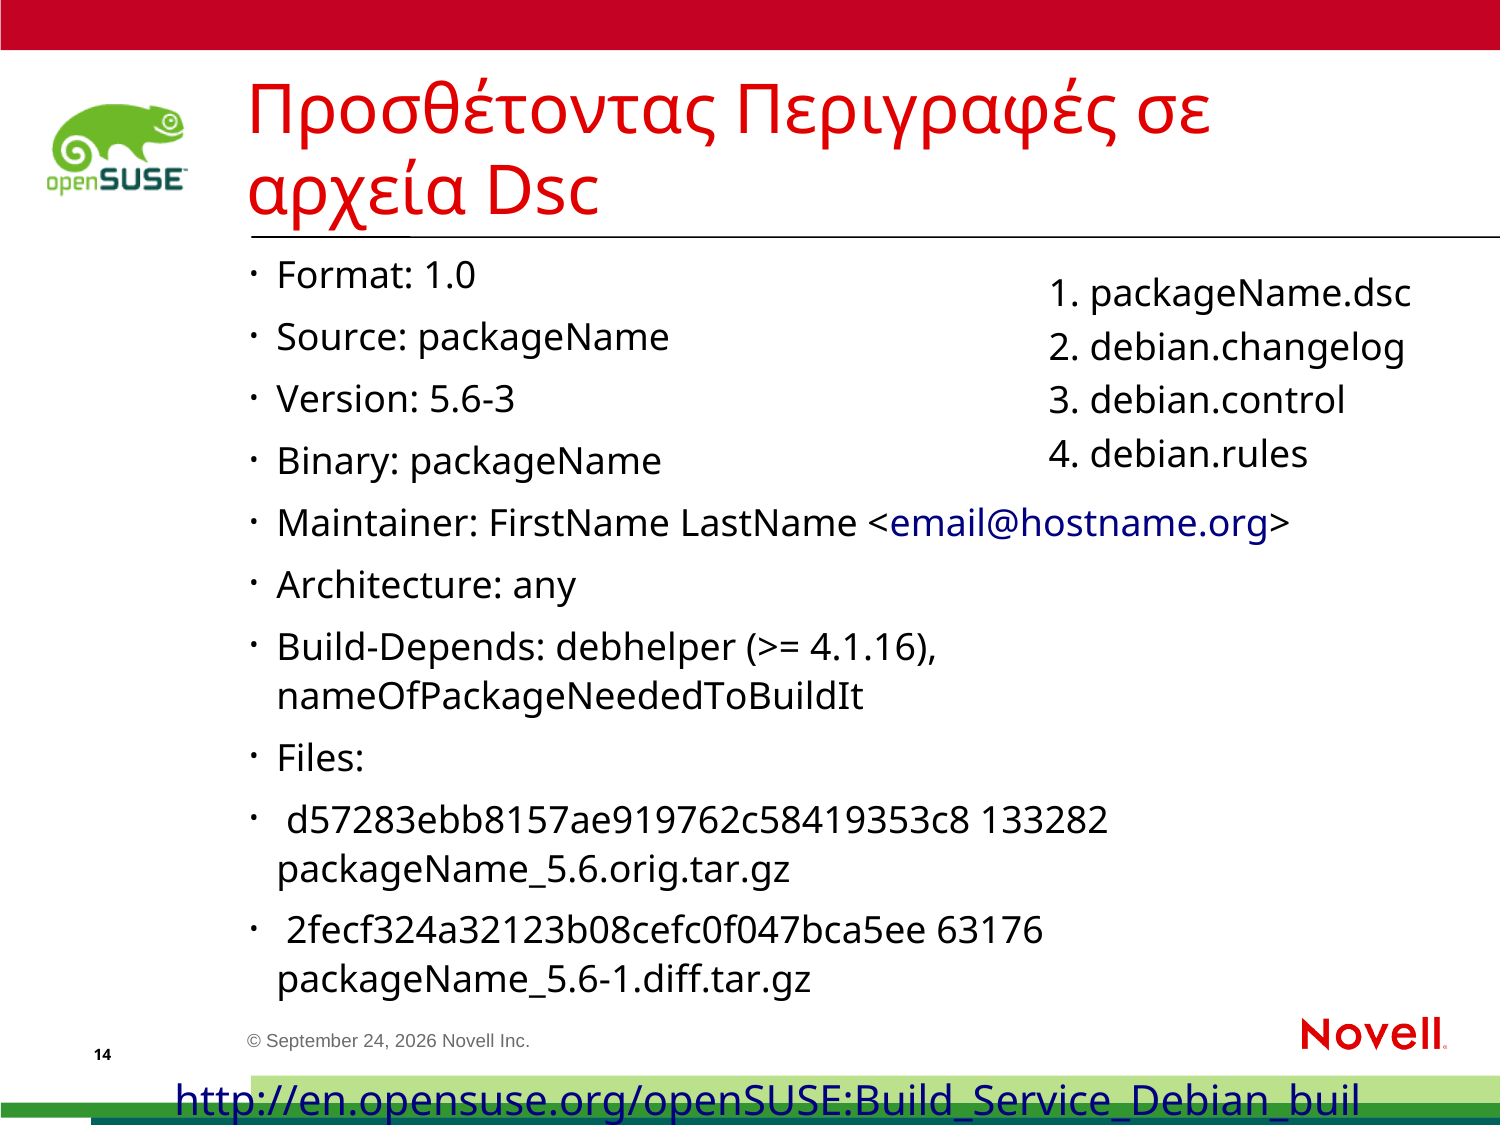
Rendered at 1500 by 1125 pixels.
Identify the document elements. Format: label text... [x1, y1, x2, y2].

text_box 1. packageName.dsc 2. debian.changelog 3. debian.control 4. debian.rules [960, 264, 1421, 527]
list Format: 1.0 Source: packageName Version: 5.6-3 Binary: packageName Maintainer: FirstName LastName <email@hostname.org> Architecture: any Build-Depends: debhelper (>= 4.1.16), nameOfPackageNeededToBuildIt Files: d57283ebb8157ae919762c58419353c8 133282 packageName_5.6.orig.tar.gz 2fecf324a32123b08cefc0f047bca5ee 63176 packageName_5.6-1.diff.tar.gz http://en.opensuse.org/openSUSE:Build_Service_Debian_builds [174, 249, 1387, 1086]
picture [1387, 1011, 1453, 1056]
picture [47, 104, 188, 197]
title Προσθέτοντας Περιγραφές σε αρχεία Dsc [246, 68, 1409, 231]
